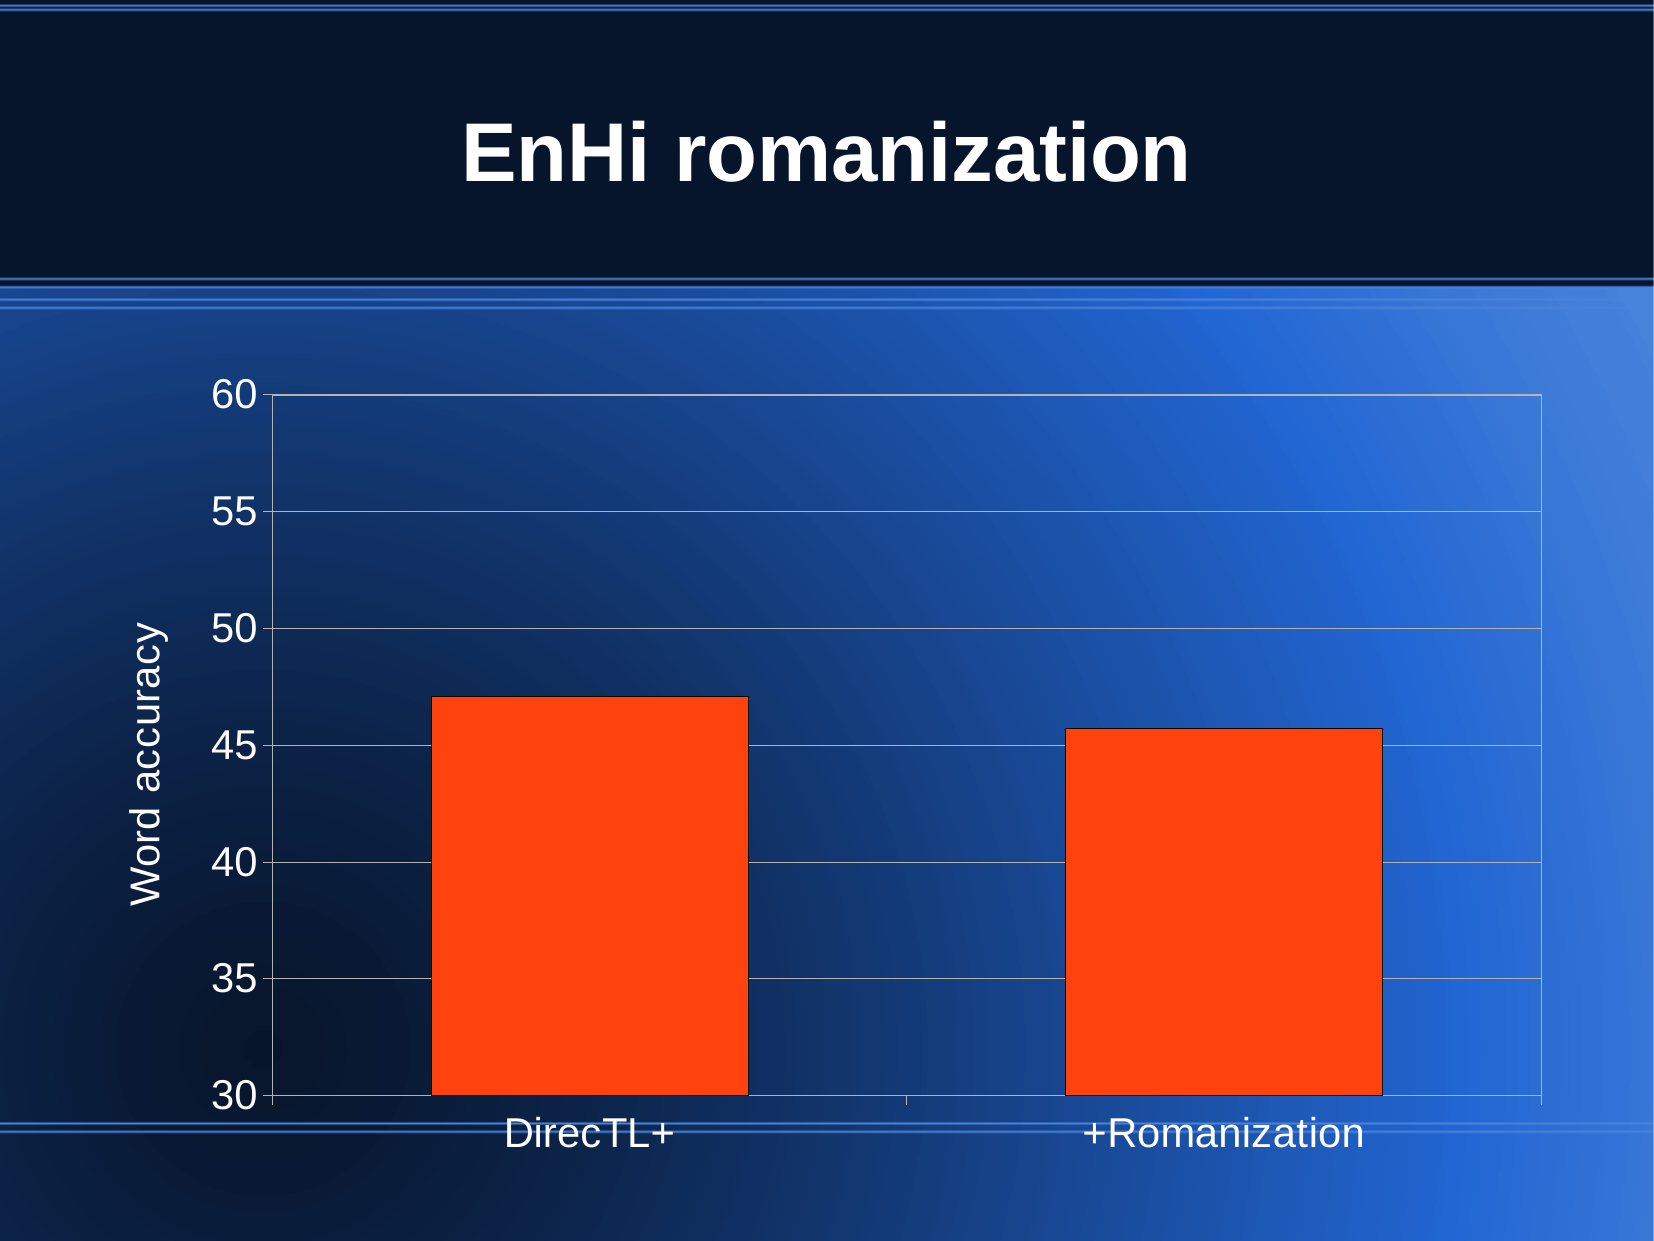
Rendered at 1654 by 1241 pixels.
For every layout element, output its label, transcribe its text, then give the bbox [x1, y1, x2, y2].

chart [82, 355, 1571, 1174]
title EnHi romanization [82, 49, 1571, 257]
picture [0, 0, 1654, 1241]
